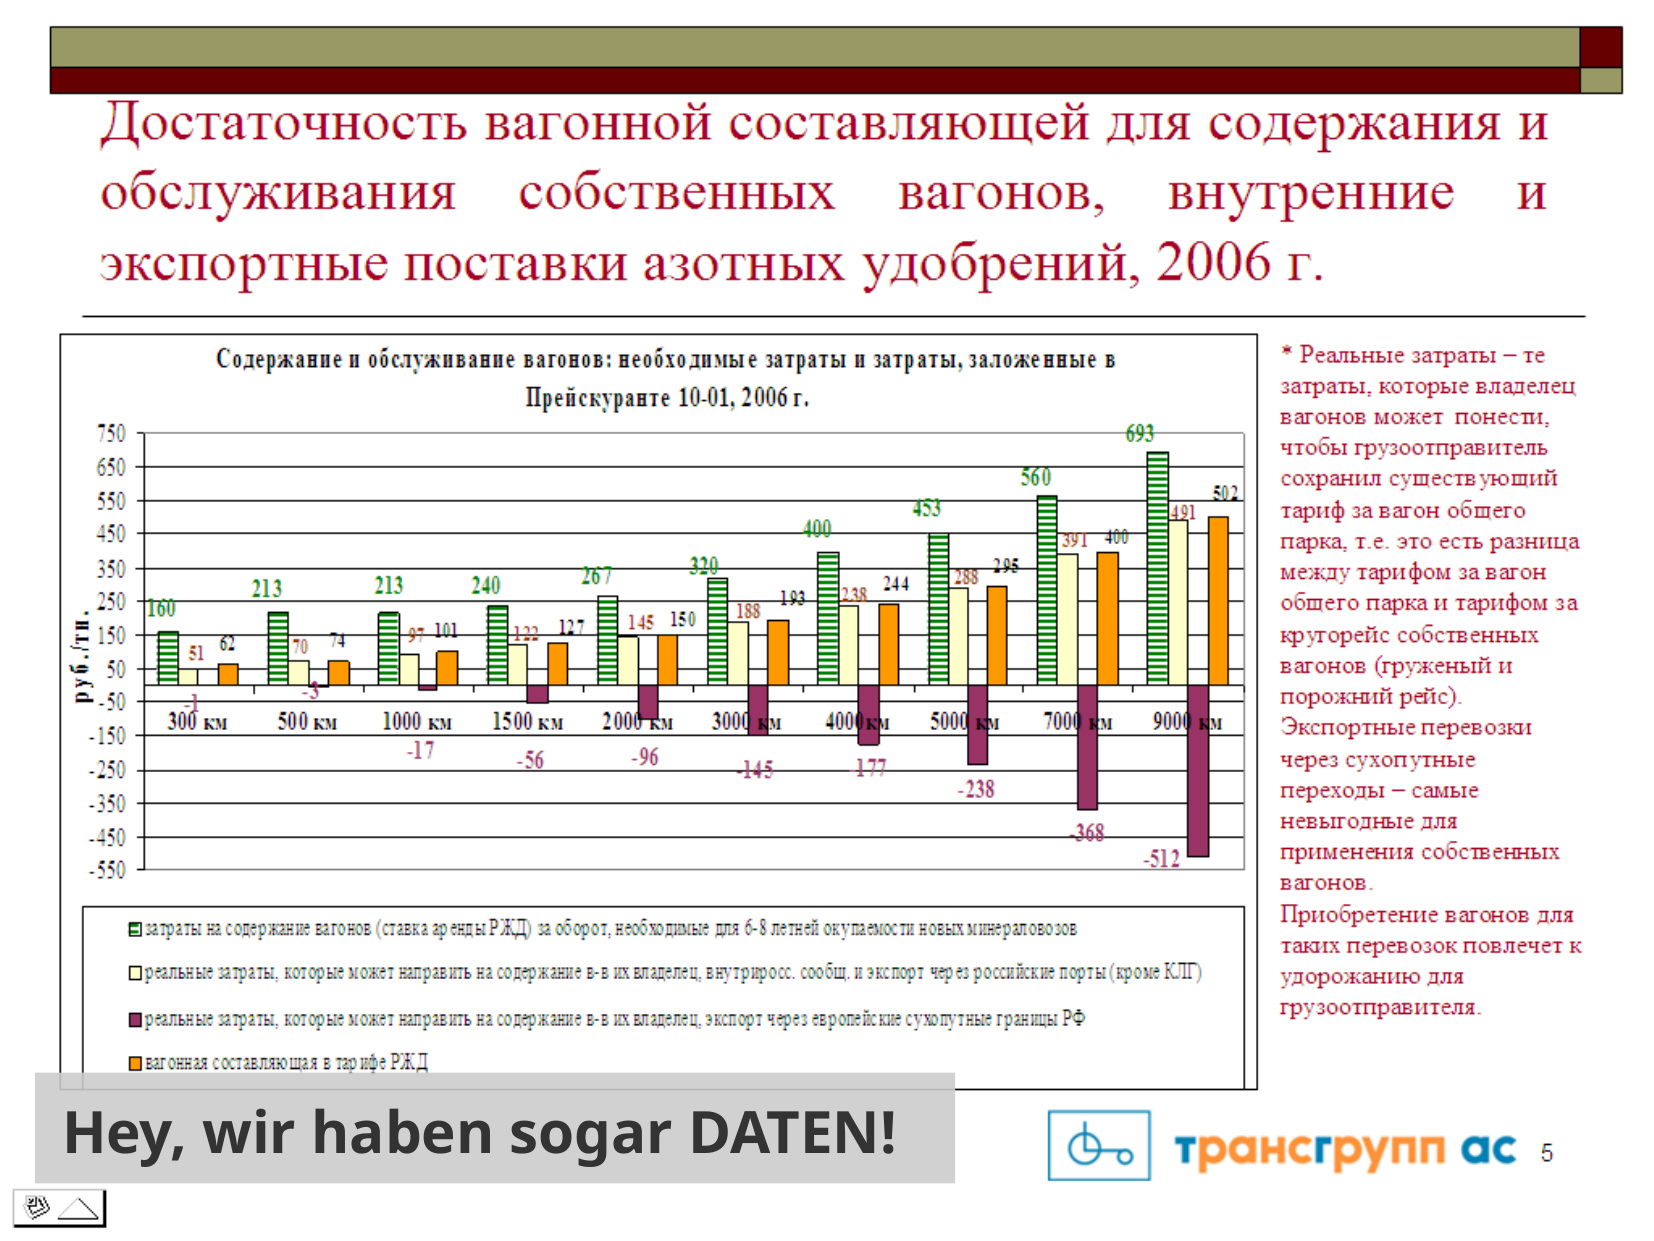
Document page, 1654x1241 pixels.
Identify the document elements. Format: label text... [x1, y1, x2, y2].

text_box Hey, wir haben sogar DATEN! [62, 1090, 920, 1186]
text_box [35, 1072, 956, 1184]
picture [0, 0, 1654, 1241]
